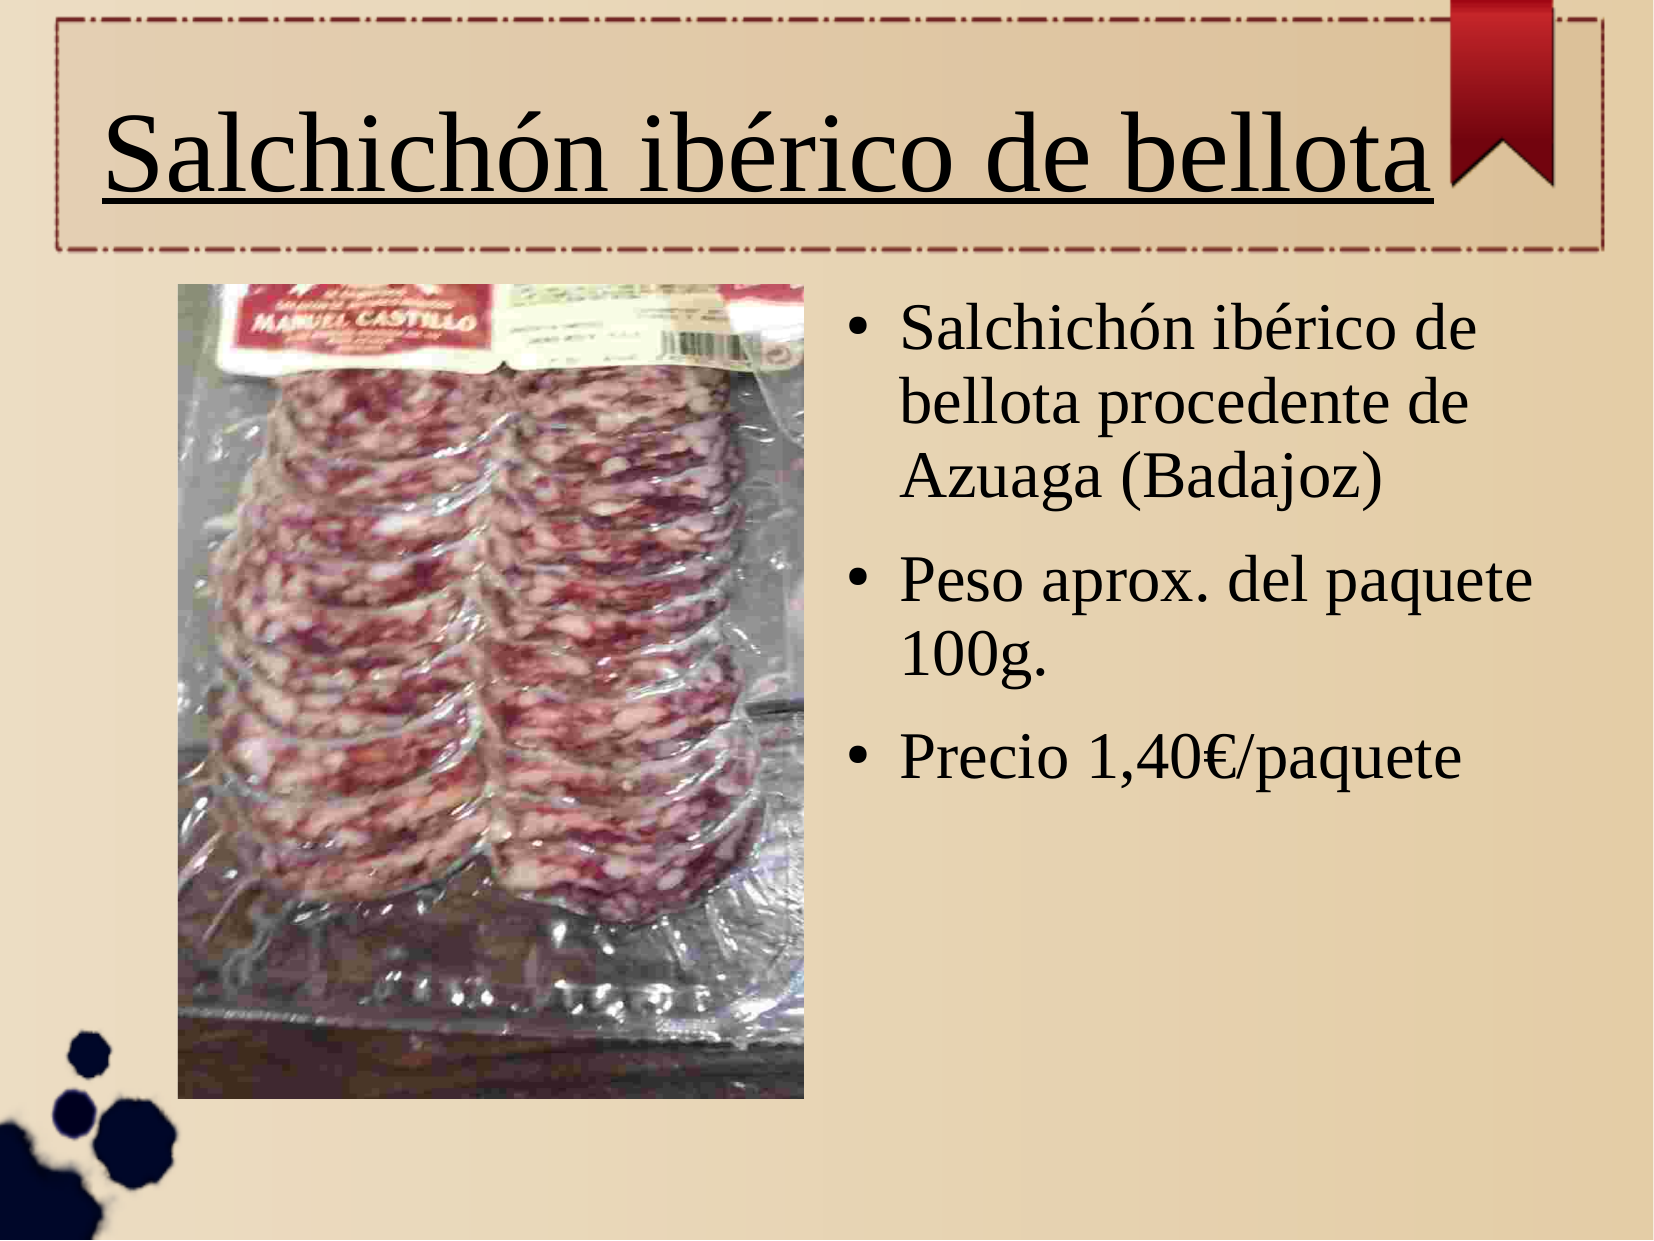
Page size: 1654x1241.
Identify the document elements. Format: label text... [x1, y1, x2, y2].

title Salchichón ibérico de bellota [82, 49, 1453, 257]
list Salchichón ibérico de bellota procedente de Azuaga (Badajoz) Peso aprox. del paquete 100g. Precio 1,40€/paquete [828, 290, 1539, 1010]
picture [0, 0, 1654, 1240]
